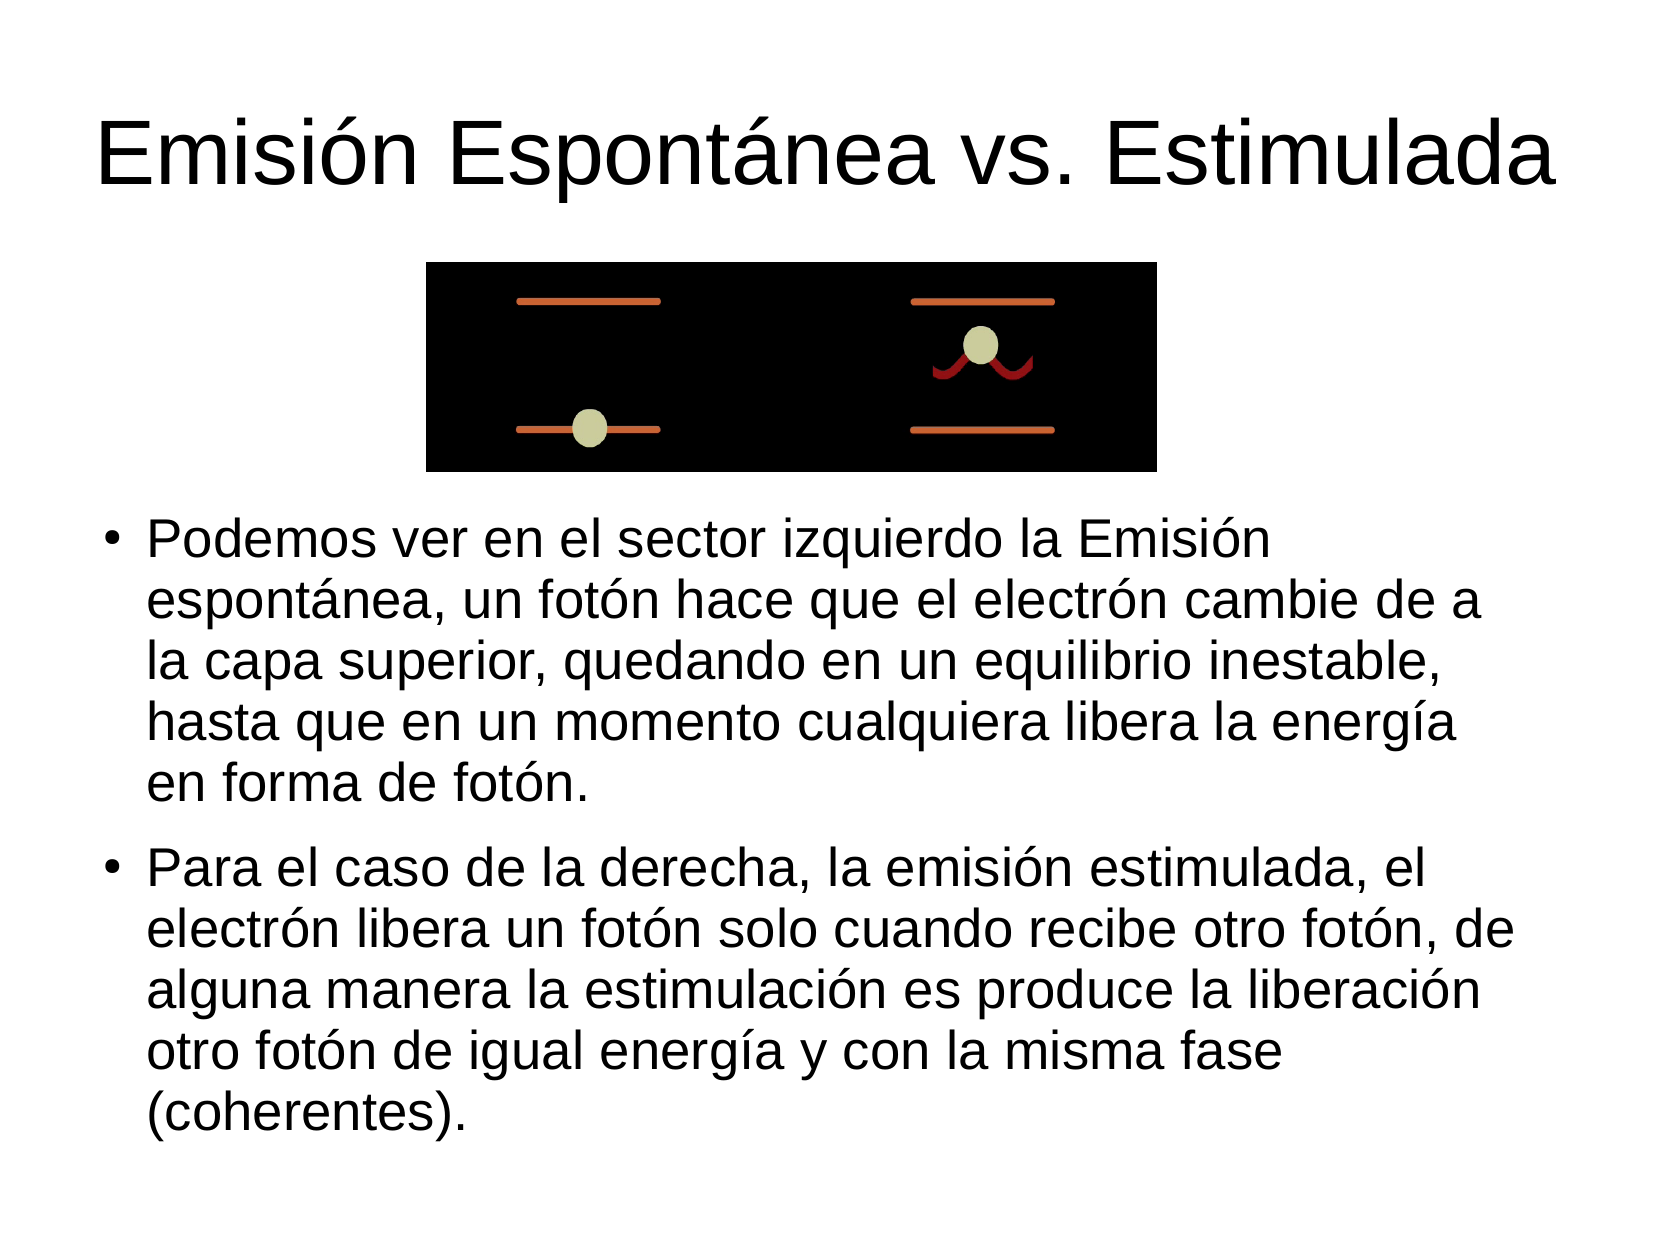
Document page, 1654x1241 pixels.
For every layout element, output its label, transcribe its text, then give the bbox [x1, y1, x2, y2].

text_box [425, 262, 1158, 473]
text_box Podemos ver en el sector izquierdo la Emisión espontánea, un fotón hace que el electrón cambie de a la capa superior, quedando en un equilibrio inestable, hasta que en un momento cualquiera libera la energía en forma de fotón. Para el caso de la derecha, la emisión estimulada, el electrón libera un fotón solo cuando recibe otro fotón, de alguna manera la estimulación es produce la liberación otro fotón de igual energía y con la misma fase (coherentes). [88, 507, 1536, 1146]
title Emisión Espontánea vs. Estimulada [82, 49, 1571, 257]
